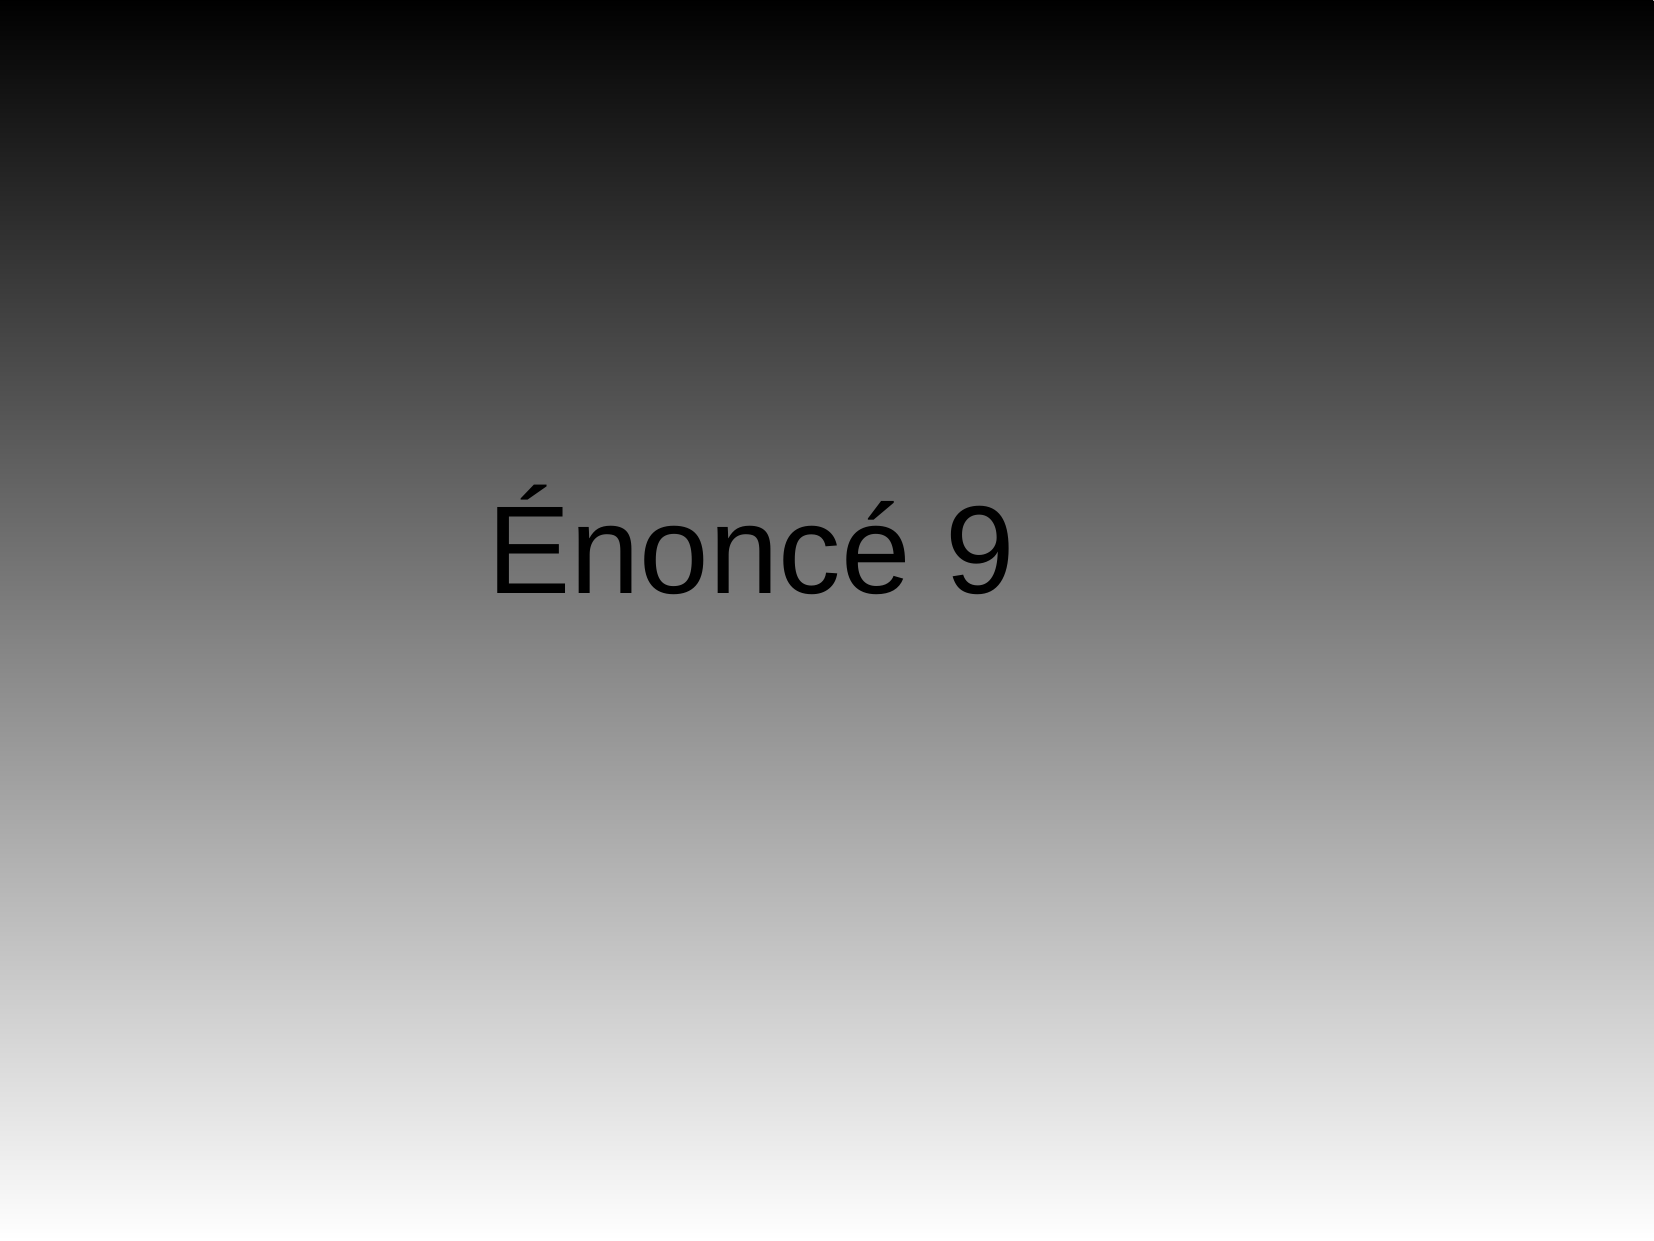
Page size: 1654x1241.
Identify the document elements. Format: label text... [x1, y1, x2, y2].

text_box Énoncé 9 [472, 472, 1152, 628]
